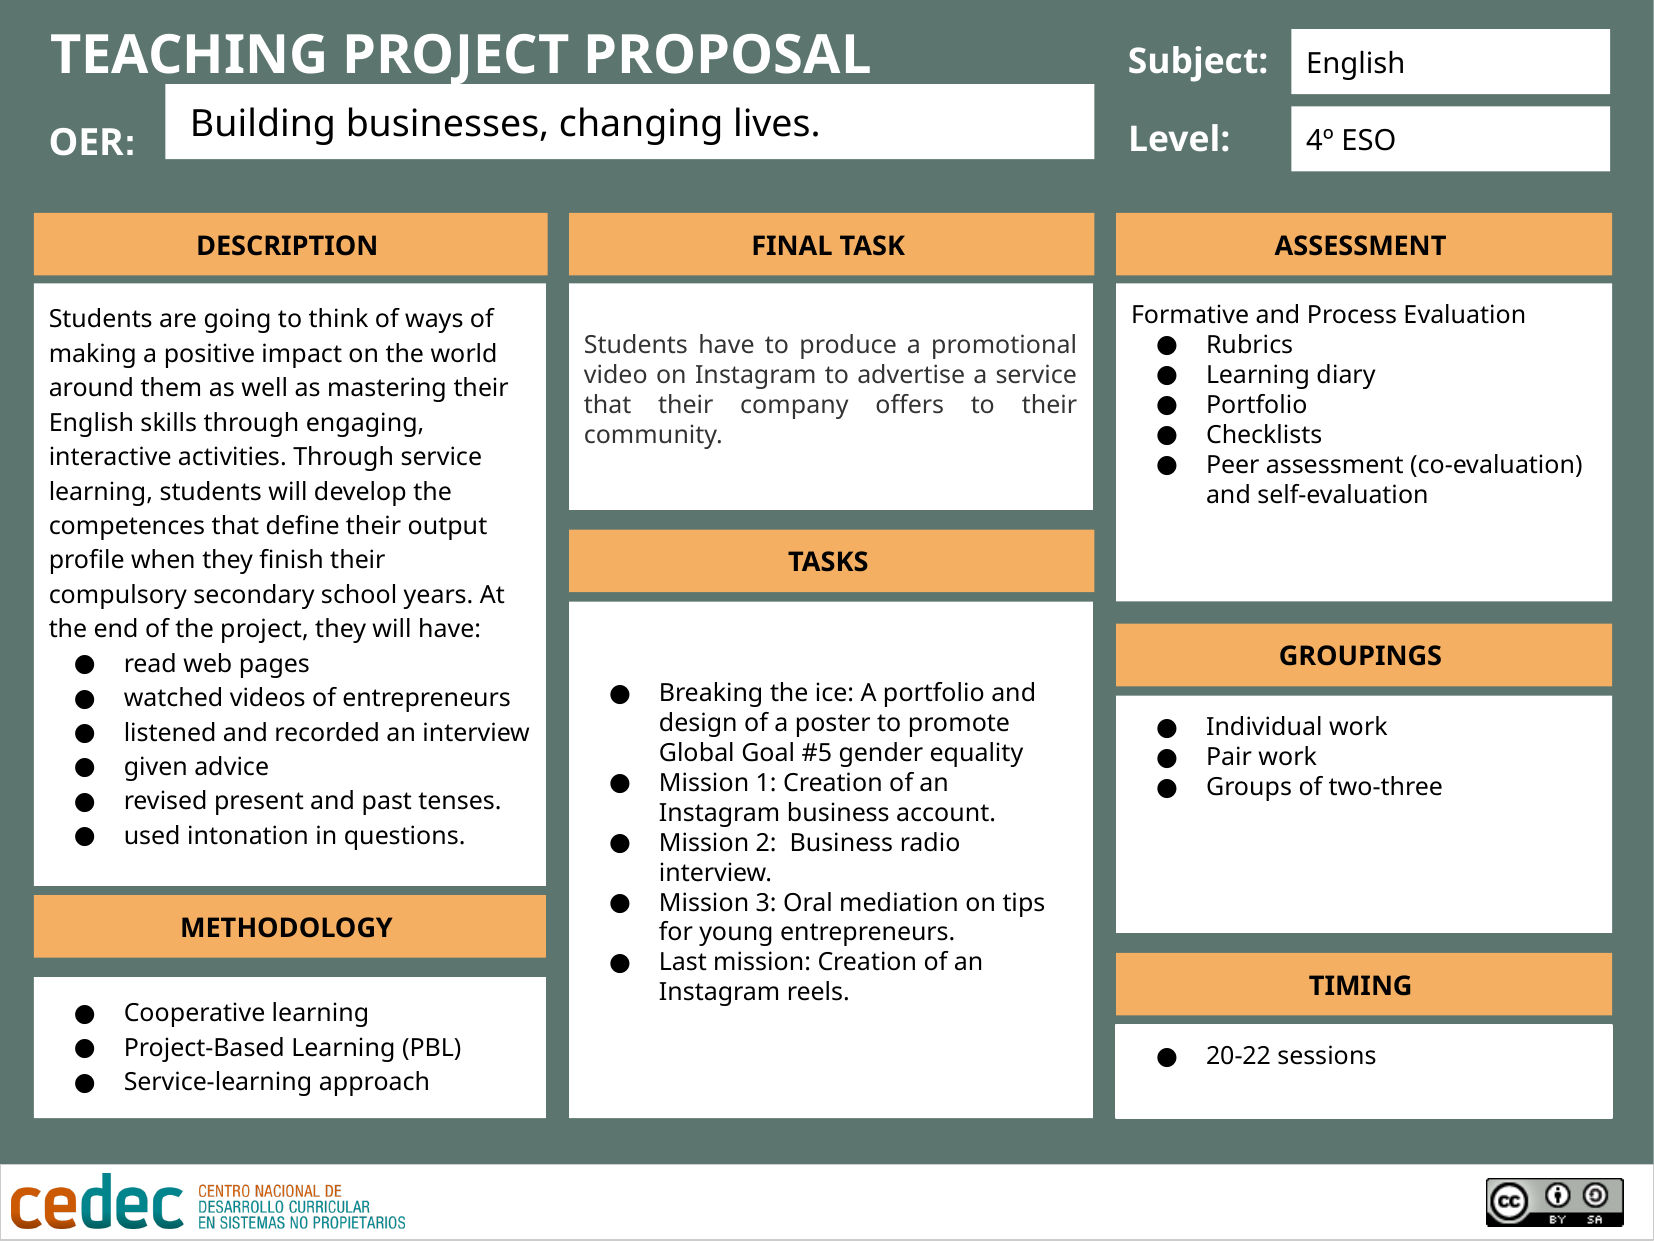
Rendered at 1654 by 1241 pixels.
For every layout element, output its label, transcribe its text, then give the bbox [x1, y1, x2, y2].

text_box Subject: [1113, 30, 1291, 94]
text_box FINAL TASK [569, 212, 1095, 276]
text_box Students have to produce a promotional video on Instagram to advertise a service that their company offers to their community. [569, 283, 1093, 510]
text_box 4º ESO [1291, 106, 1611, 172]
text_box TASKS [569, 529, 1095, 593]
text_box 20-22 sessions [1116, 1024, 1613, 1118]
text_box TEACHING PROJECT PROPOSAL [35, 11, 1028, 110]
text_box Building businesses, changing lives. [165, 84, 1095, 160]
text_box Students are going to think of ways of making a positive impact on the world around them as well as mastering their English skills through engaging, interactive activities. Through service learning, students will develop the competences that define their output profile when they finish their compulsory secondary school years. At the end of the project, they will have: read web pages watched videos of entrepreneurs listened and recorded an interview given advice revised present and past tenses. used intonation in questions. [33, 283, 546, 886]
text_box OER: [33, 110, 223, 174]
text_box GROUPINGS [1116, 623, 1613, 687]
text_box DESCRIPTION [33, 212, 548, 276]
text_box [0, 1164, 1654, 1241]
text_box Level: [1113, 109, 1303, 173]
text_box English [1291, 29, 1611, 95]
text_box Individual work Pair work Groups of two-three [1116, 695, 1613, 933]
picture [11, 1173, 405, 1229]
text_box TIMING [1116, 952, 1613, 1016]
text_box ASSESSMENT [1116, 212, 1613, 276]
text_box METHODOLOGY [33, 895, 546, 958]
text_box Cooperative learning Project-Based Learning (PBL) Service-learning approach [33, 977, 546, 1119]
text_box Breaking the ice: A portfolio and design of a poster to promote Global Goal #5 gender equality Mission 1: Creation of an Instagram business account. Mission 2: Business radio interview. Mission 3: Oral mediation on tips for young entrepreneurs. Last mission: Creation of an Instagram reels. [569, 601, 1093, 1119]
text_box Formative and Process Evaluation Rubrics Learning diary Portfolio Checklists Peer assessment (co-evaluation) and self-evaluation [1116, 283, 1613, 602]
picture [1486, 1178, 1624, 1227]
